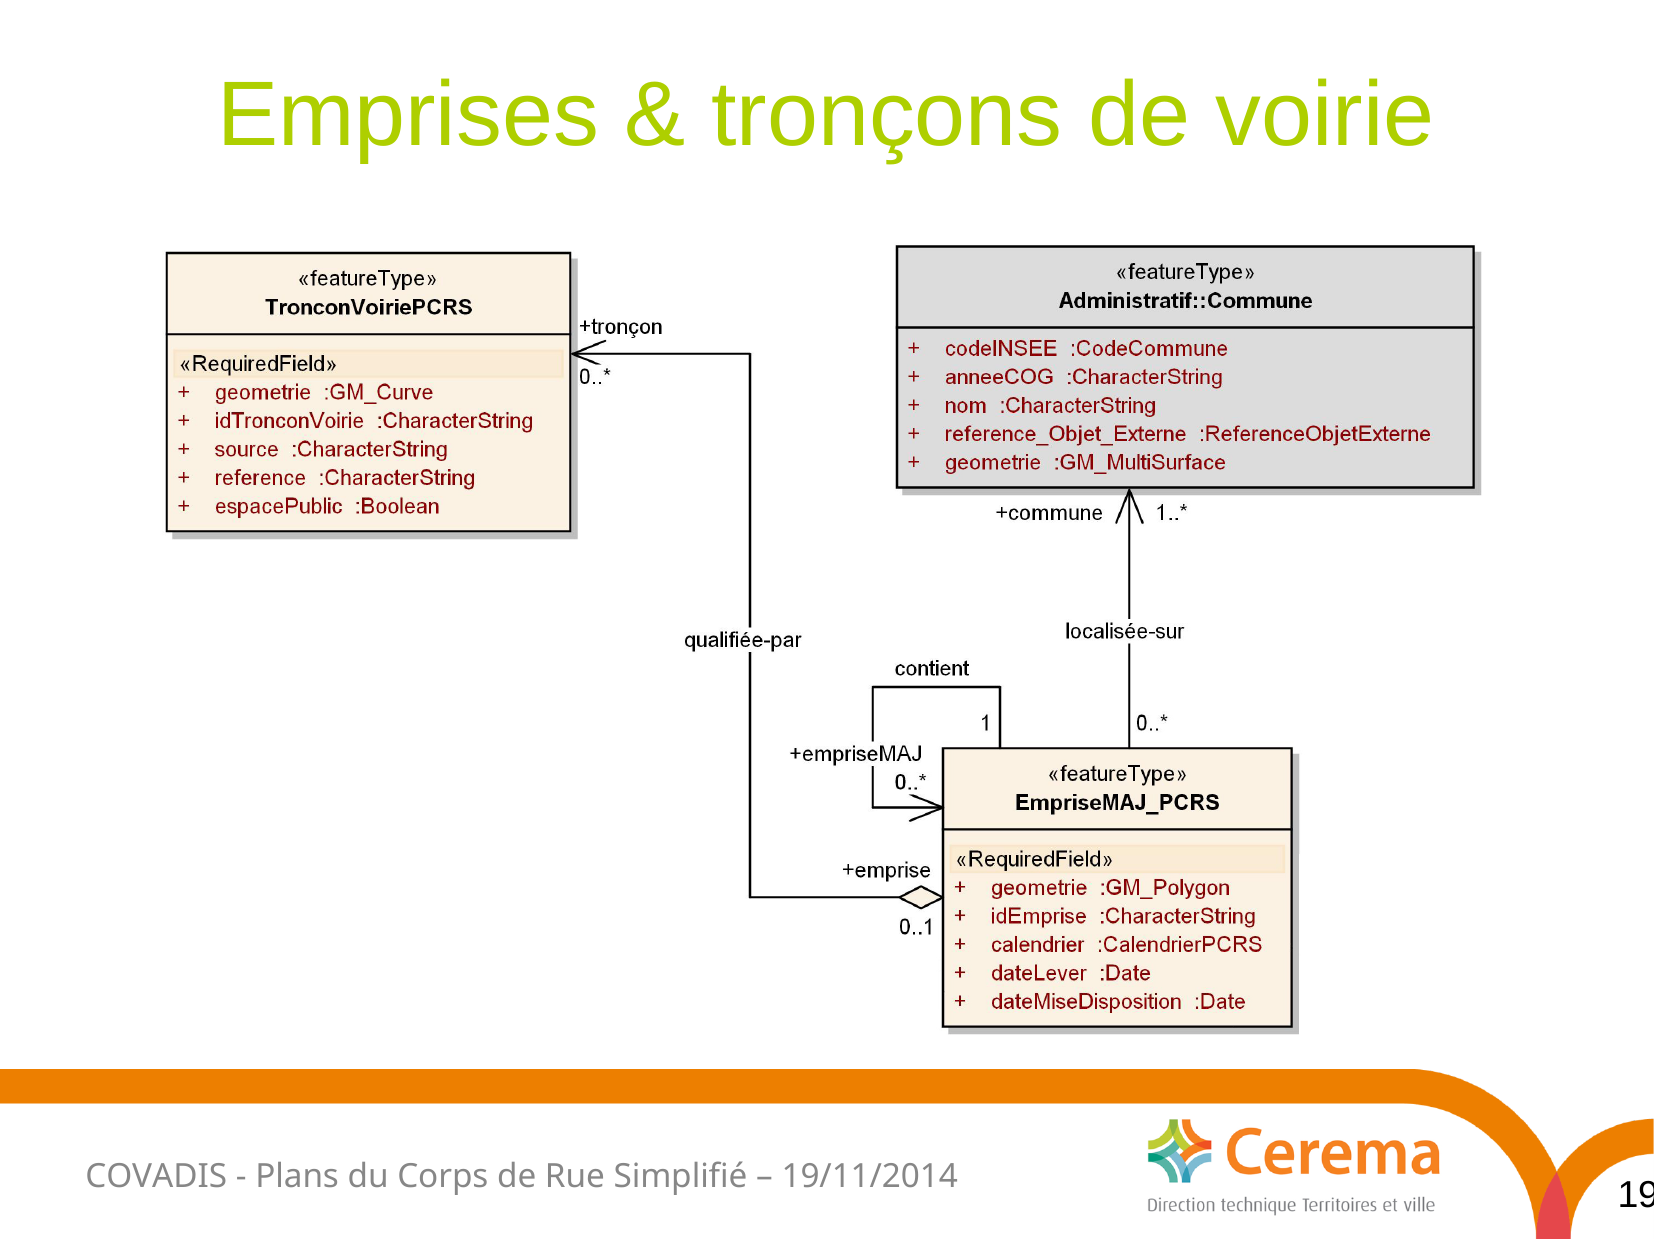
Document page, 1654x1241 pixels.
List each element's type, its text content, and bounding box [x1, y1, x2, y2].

picture [0, 1069, 1654, 1239]
title Emprises & tronçons de voirie [0, 5, 1654, 213]
picture [147, 224, 1501, 1054]
picture [1643, 1184, 1653, 1196]
